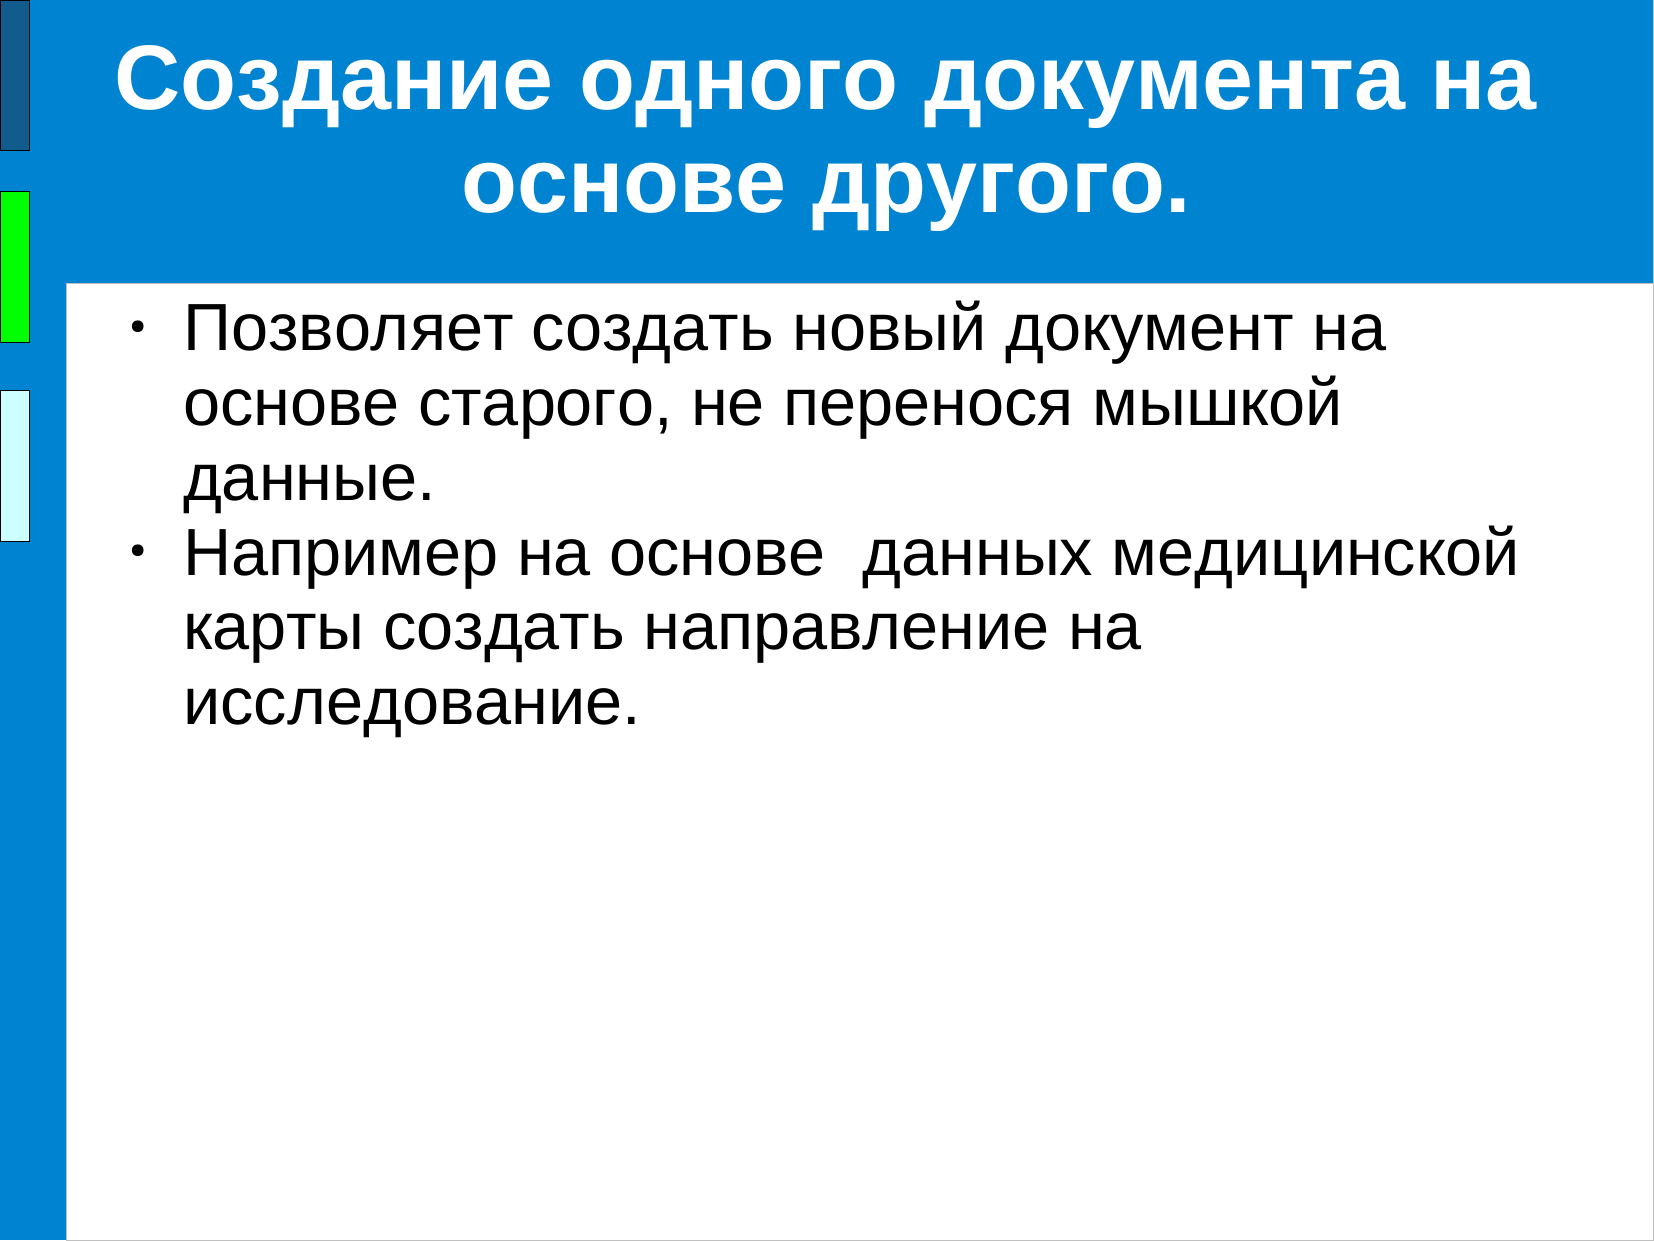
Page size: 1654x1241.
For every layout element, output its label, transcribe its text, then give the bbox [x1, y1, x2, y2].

list Позволяет создать новый документ на основе старого, не перенося мышкой данные. Например на основе данных медицинской карты создать направление на исследование. [82, 290, 1571, 1109]
title Создание одного документа на основе другого. [82, 25, 1571, 233]
